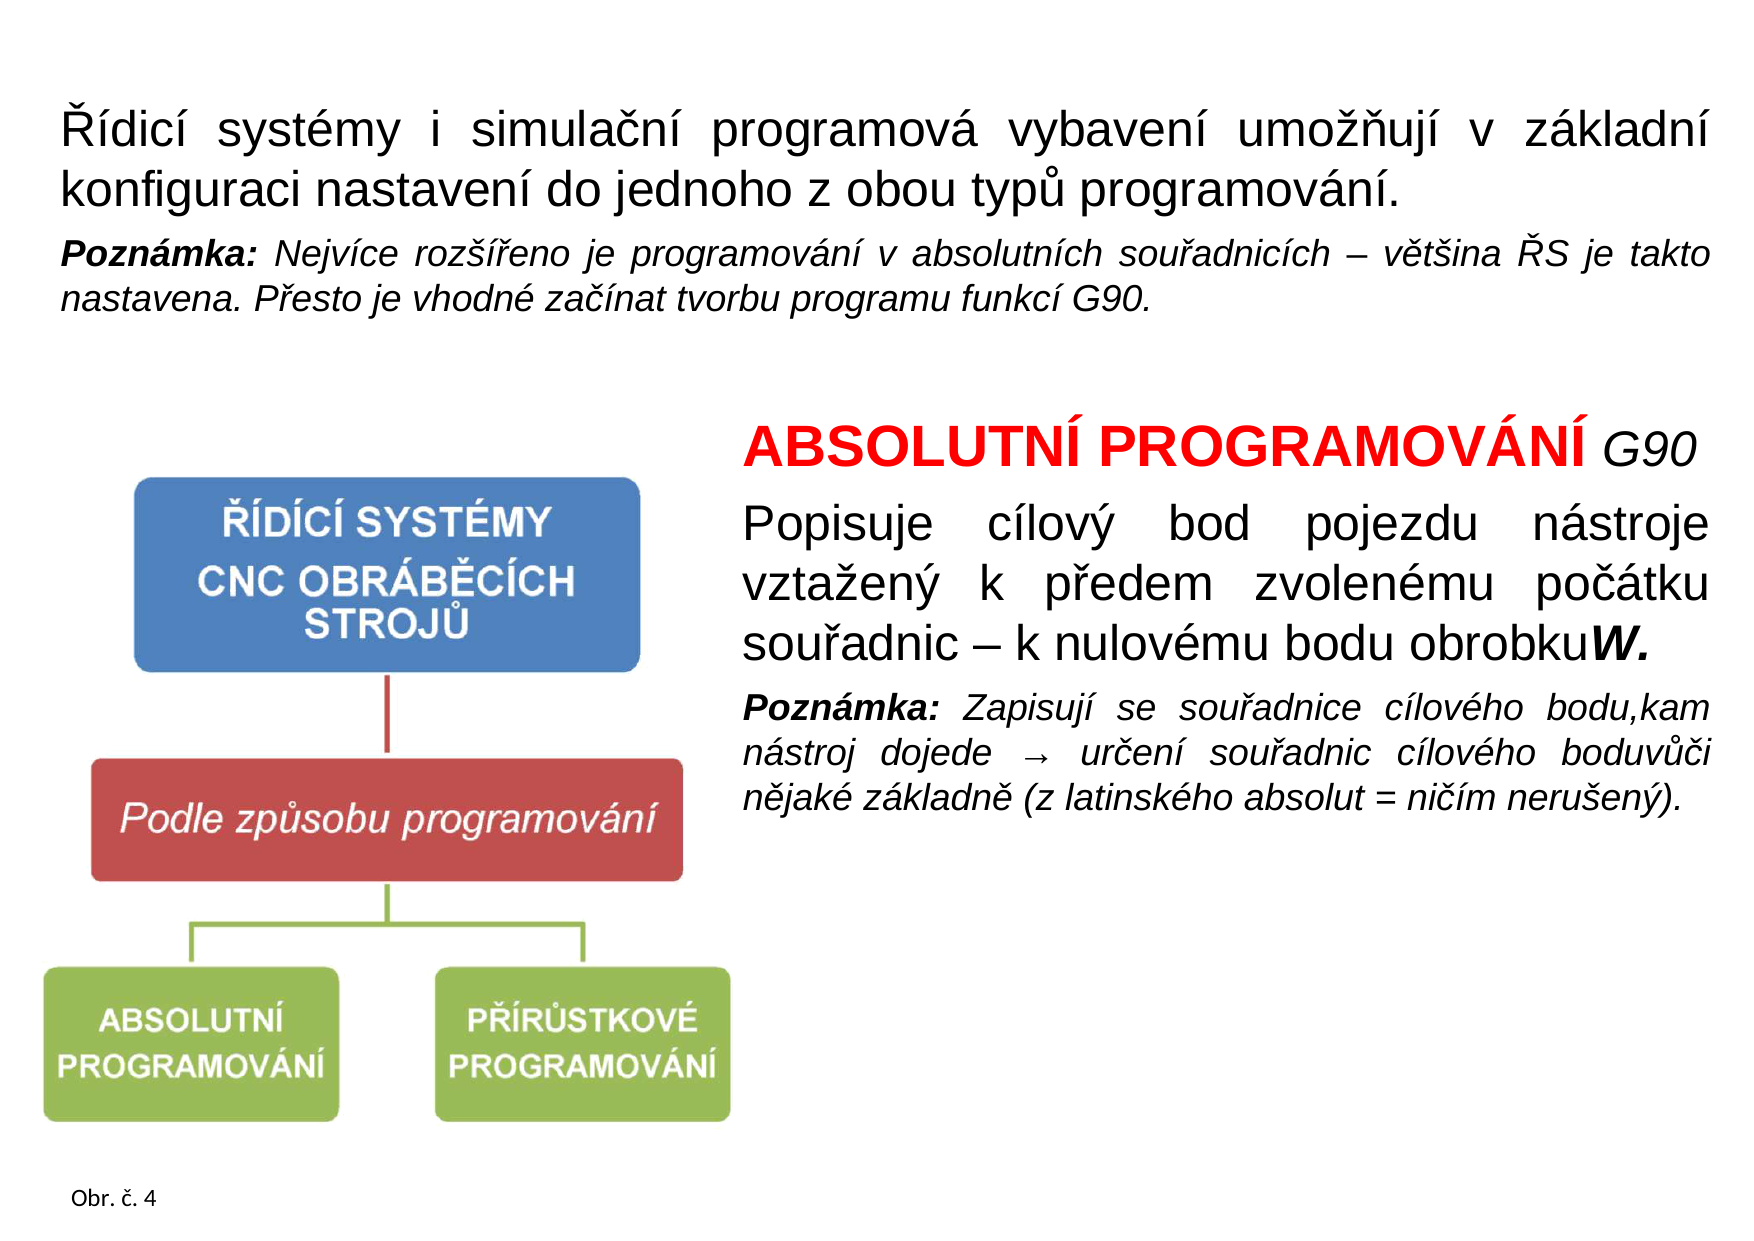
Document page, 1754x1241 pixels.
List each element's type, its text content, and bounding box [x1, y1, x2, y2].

text_box Řídicí systémy i simulační programová vybavení umožňují v základní konfiguraci nastavení do jednoho z obou typů programování. Poznámka: Nejvíce rozšířeno je programování v absolutních souřadnicích – většina ŘS je takto nastavena. Přesto je vhodné začínat tvorbu programu funkcí G90. [59, 96, 1711, 361]
text_box Obr. č. 4 [56, 1173, 246, 1220]
picture [25, 466, 738, 1141]
text_box ABSOLUTNÍ PROGRAMOVÁNÍ G90 Popisuje cílový bod pojezdu nástroje vztažený k předem zvolenému počátku souřadnic – k nulovému bodu obrobku W. Poznámka: Zapisují se souřadnice cílového bodu, kam nástroj dojede → určení souřadnic cílového bodu vůči nějaké základně (z latinského absolut = ničím nerušený). [742, 407, 1711, 914]
